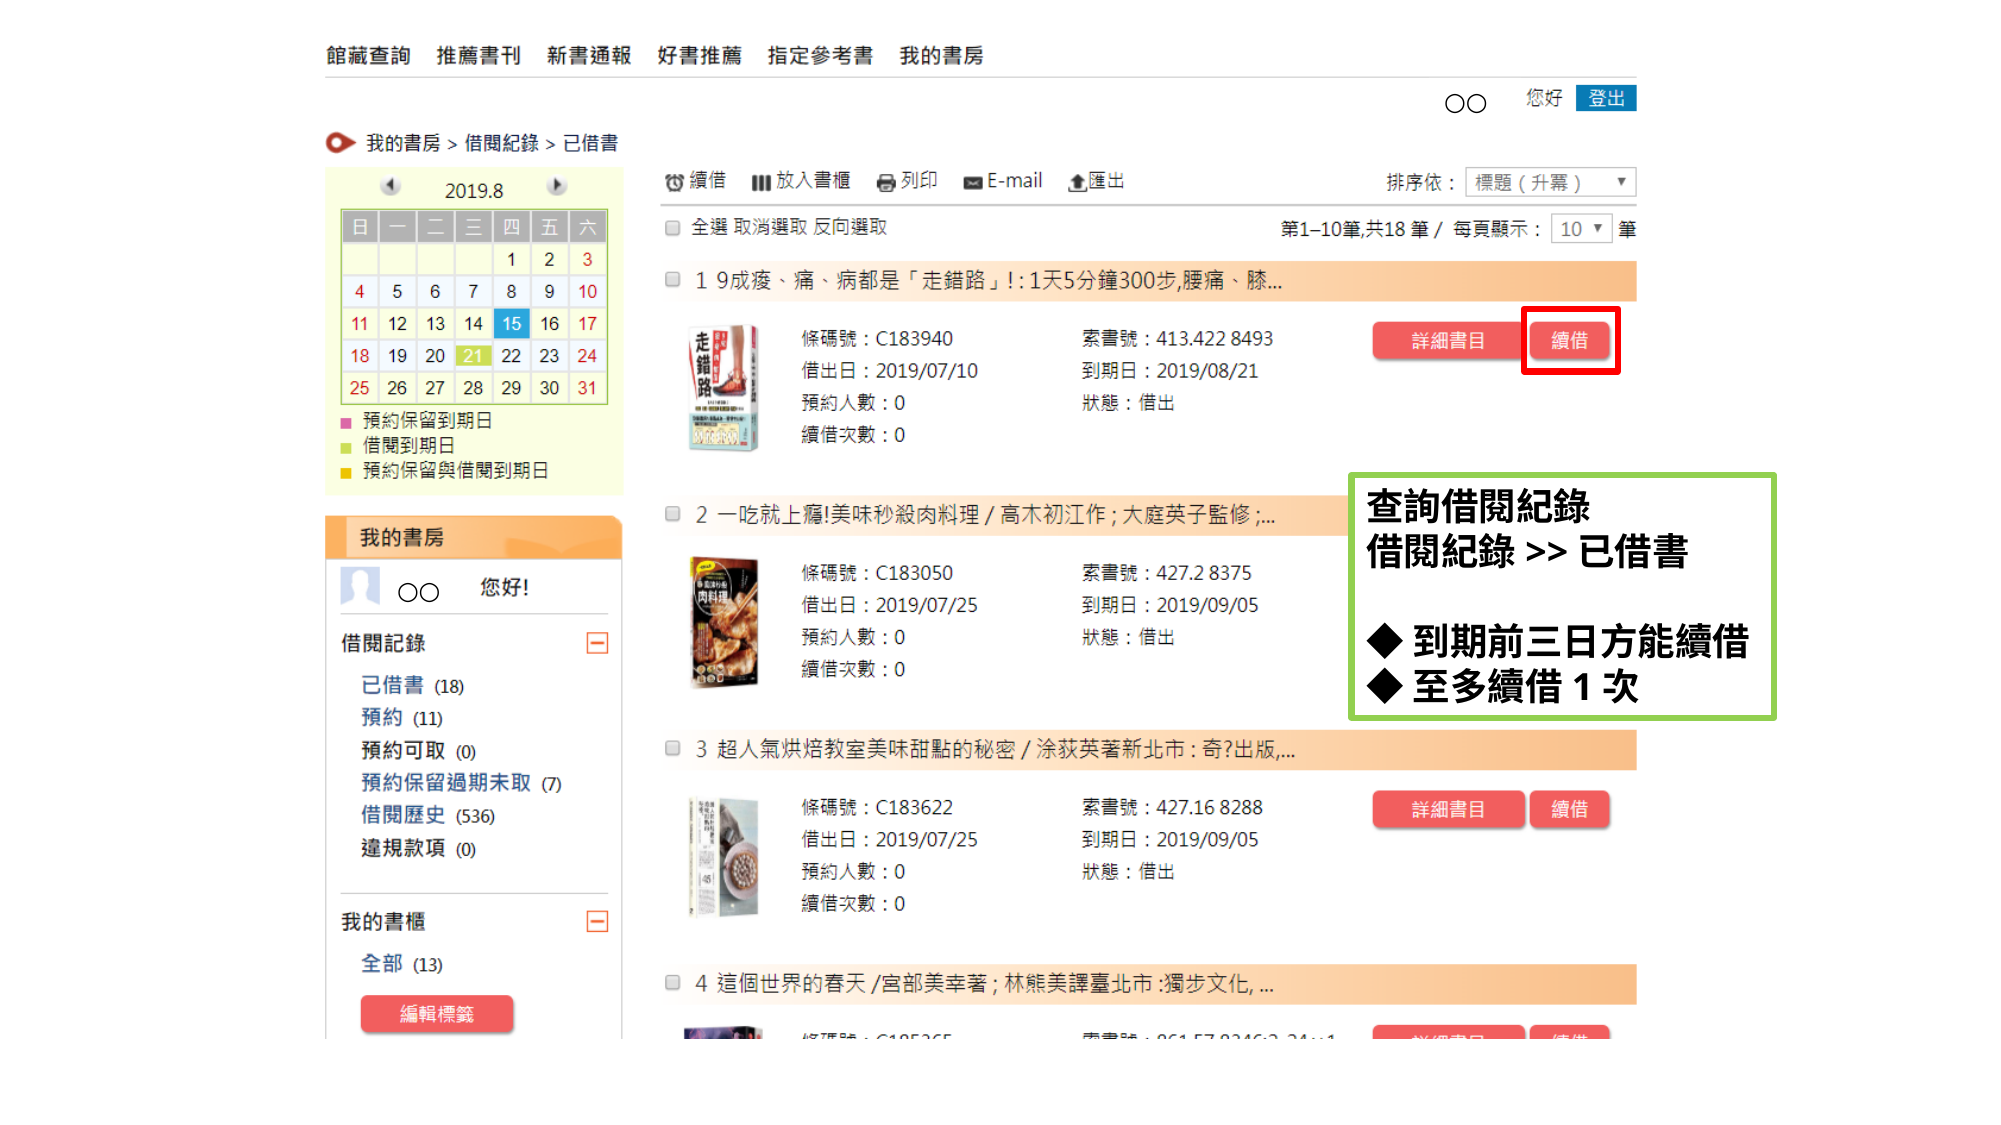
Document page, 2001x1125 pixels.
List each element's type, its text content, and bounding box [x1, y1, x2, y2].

picture [282, 36, 1669, 1039]
text_box 查詢借閱紀錄 借閱紀錄>>已借書 ◆到期前三日方能續借 ◆至多續借1次 [1351, 475, 1774, 718]
text_box ○○ [382, 567, 474, 613]
text_box ○○ [1429, 77, 1521, 124]
